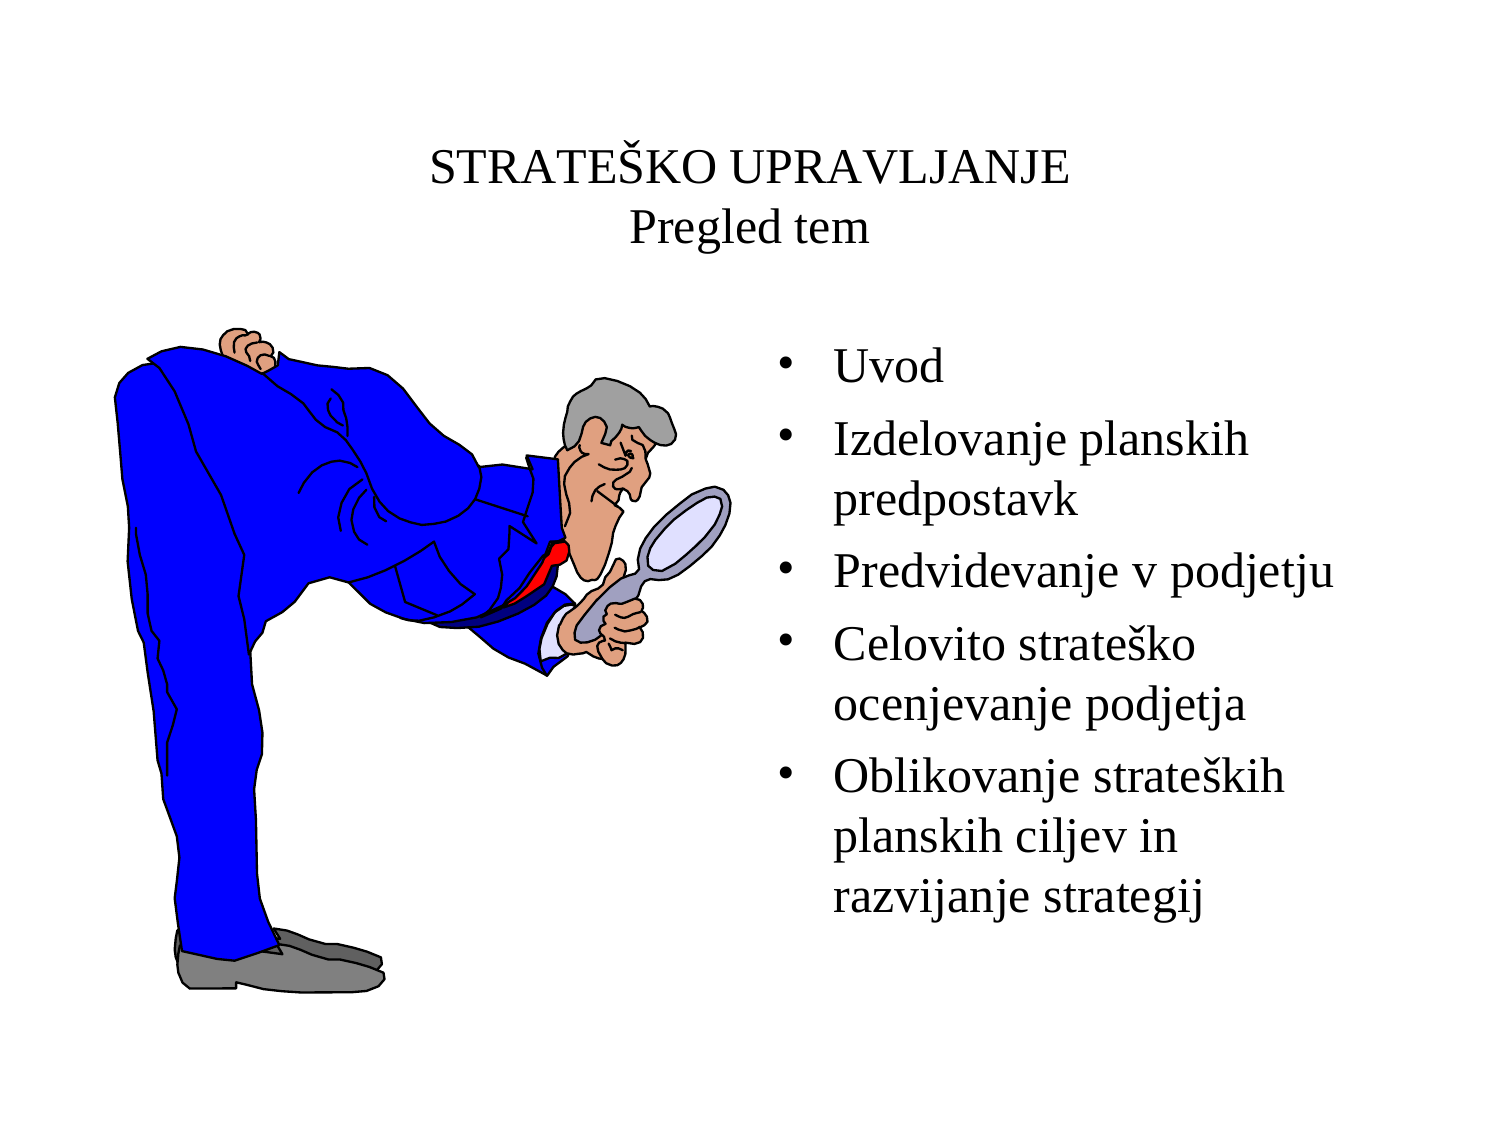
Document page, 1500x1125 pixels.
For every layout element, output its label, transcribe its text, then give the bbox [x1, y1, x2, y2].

list Uvod Izdelovanje planskih predpostavk Predvidevanje v podjetju Celovito strateško ocenjevanje podjetja Oblikovanje strateških planskih ciljev in razvijanje strategij [762, 324, 1388, 938]
title STRATEŠKO UPRAVLJANJE Pregled tem [112, 99, 1388, 288]
chart [112, 326, 741, 1002]
